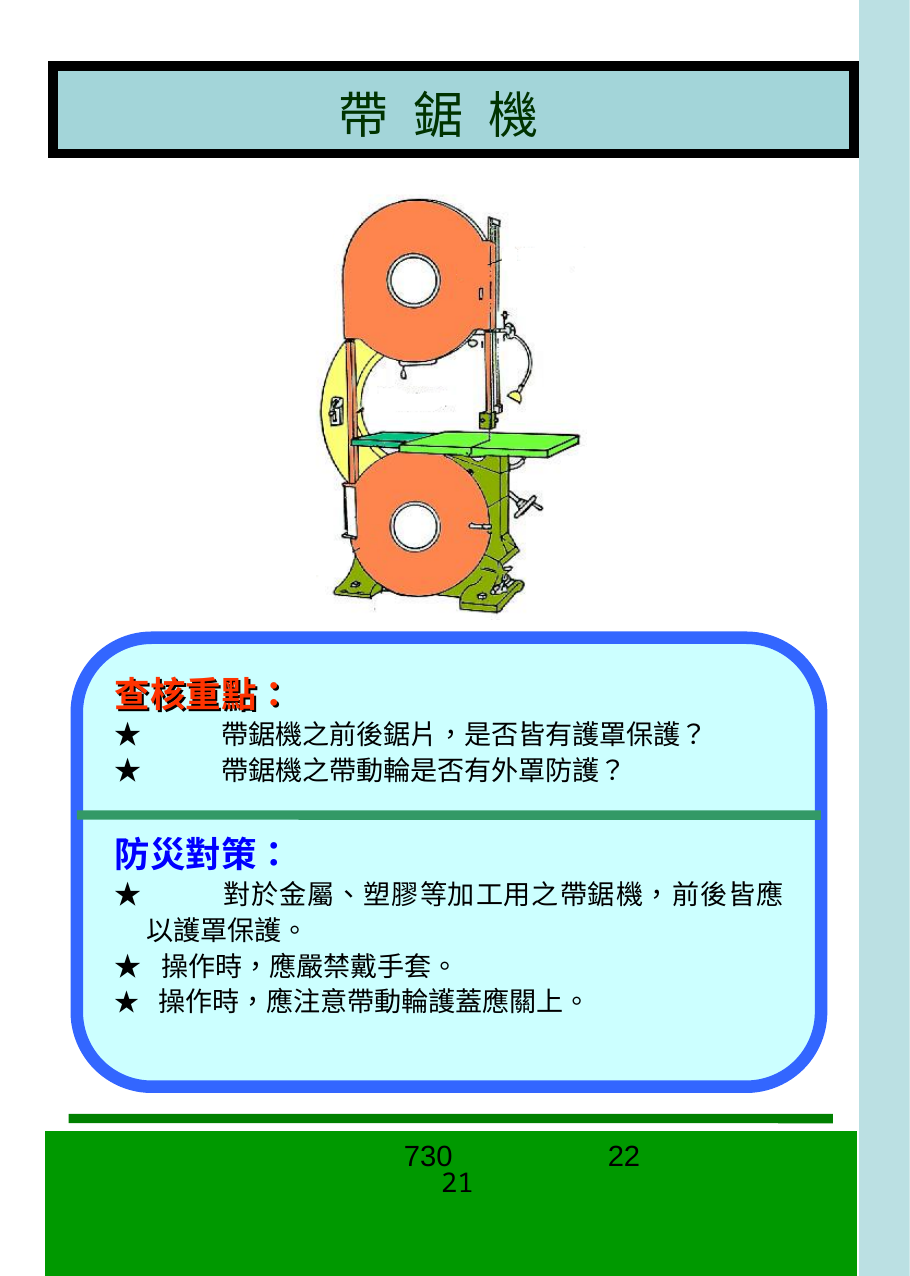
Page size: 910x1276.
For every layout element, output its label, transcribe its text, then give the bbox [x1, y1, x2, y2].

picture [312, 189, 587, 621]
text_box 帶 鋸 機 [221, 75, 681, 152]
text_box [592, 1129, 786, 1216]
text_box [859, 0, 910, 1276]
text_box 查核重點： ★ 帶鋸機之前後鋸片，是否皆有護罩保護？ ★ 帶鋸機之帶動輪是否有外罩防護？ 防災對策： ★ 對於金屬、塑膠等加工用之帶鋸機，前後皆應以護罩保護。 ★ 操作時，應嚴禁戴手套。 ★ 操作時，應注意帶動輪護蓋應關上。 [76, 637, 822, 1087]
text_box 21 [422, 1157, 493, 1207]
text_box 730 [292, 1129, 564, 1216]
